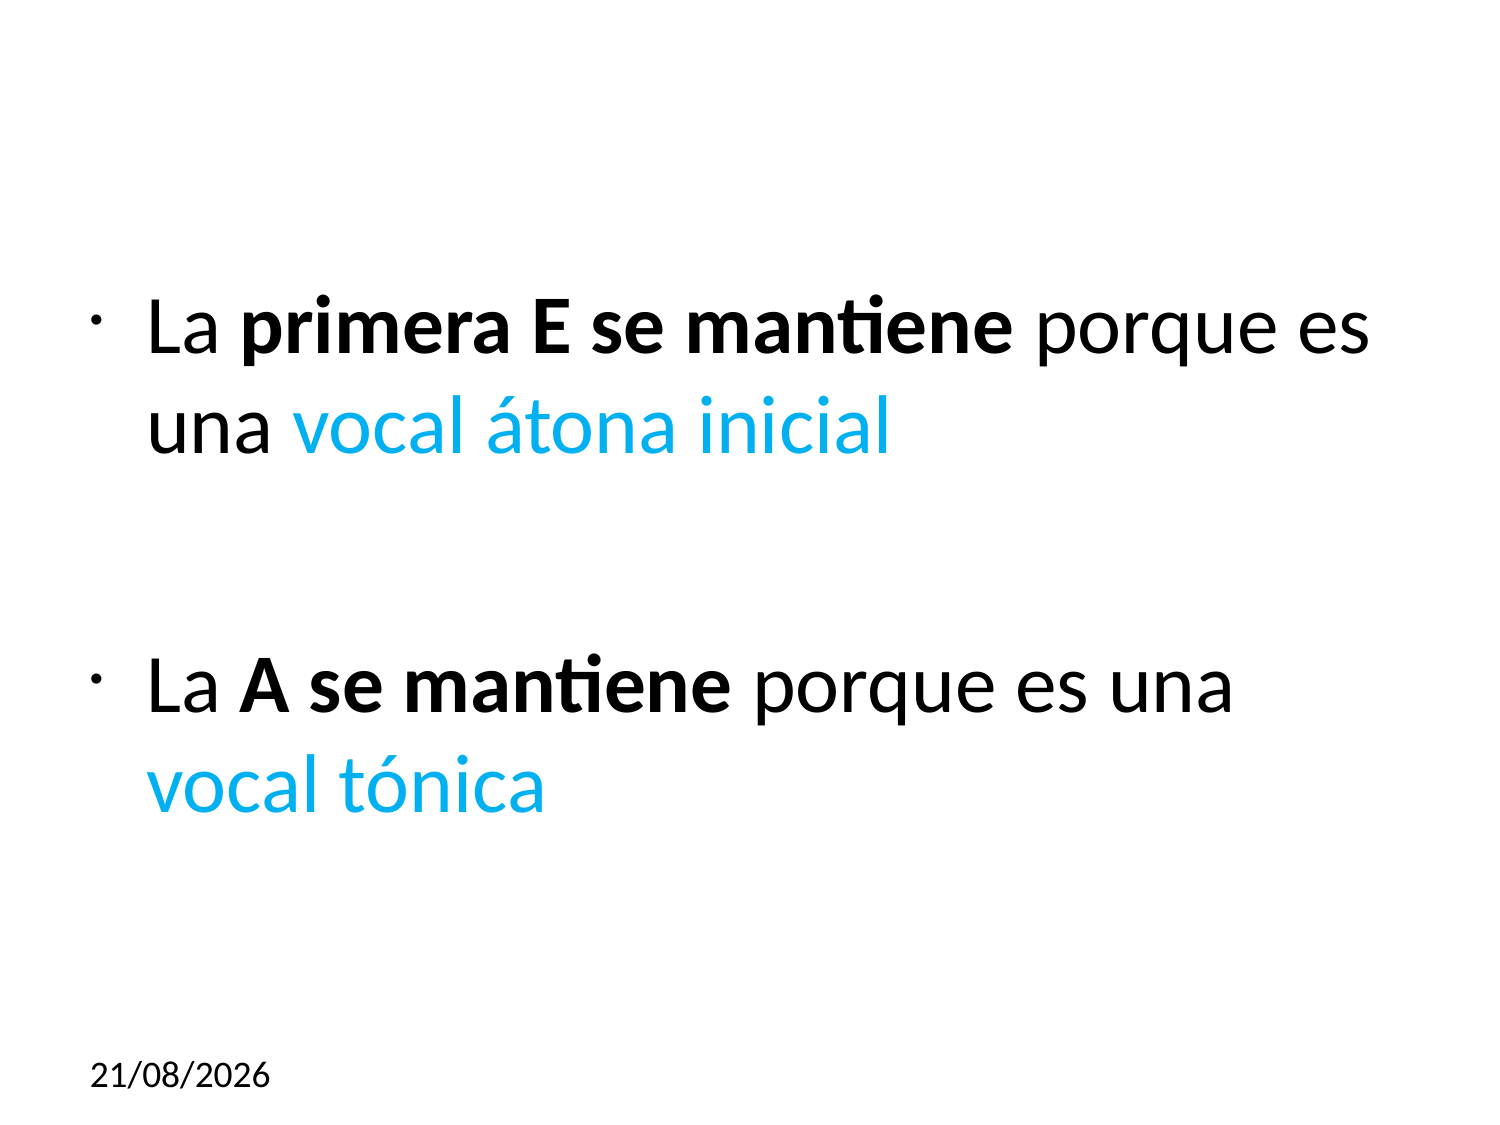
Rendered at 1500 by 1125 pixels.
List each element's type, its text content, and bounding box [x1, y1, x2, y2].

list La primera E se mantiene porque es una vocal átona inicial La A se mantiene porque es una vocal tónica [75, 262, 1425, 1005]
